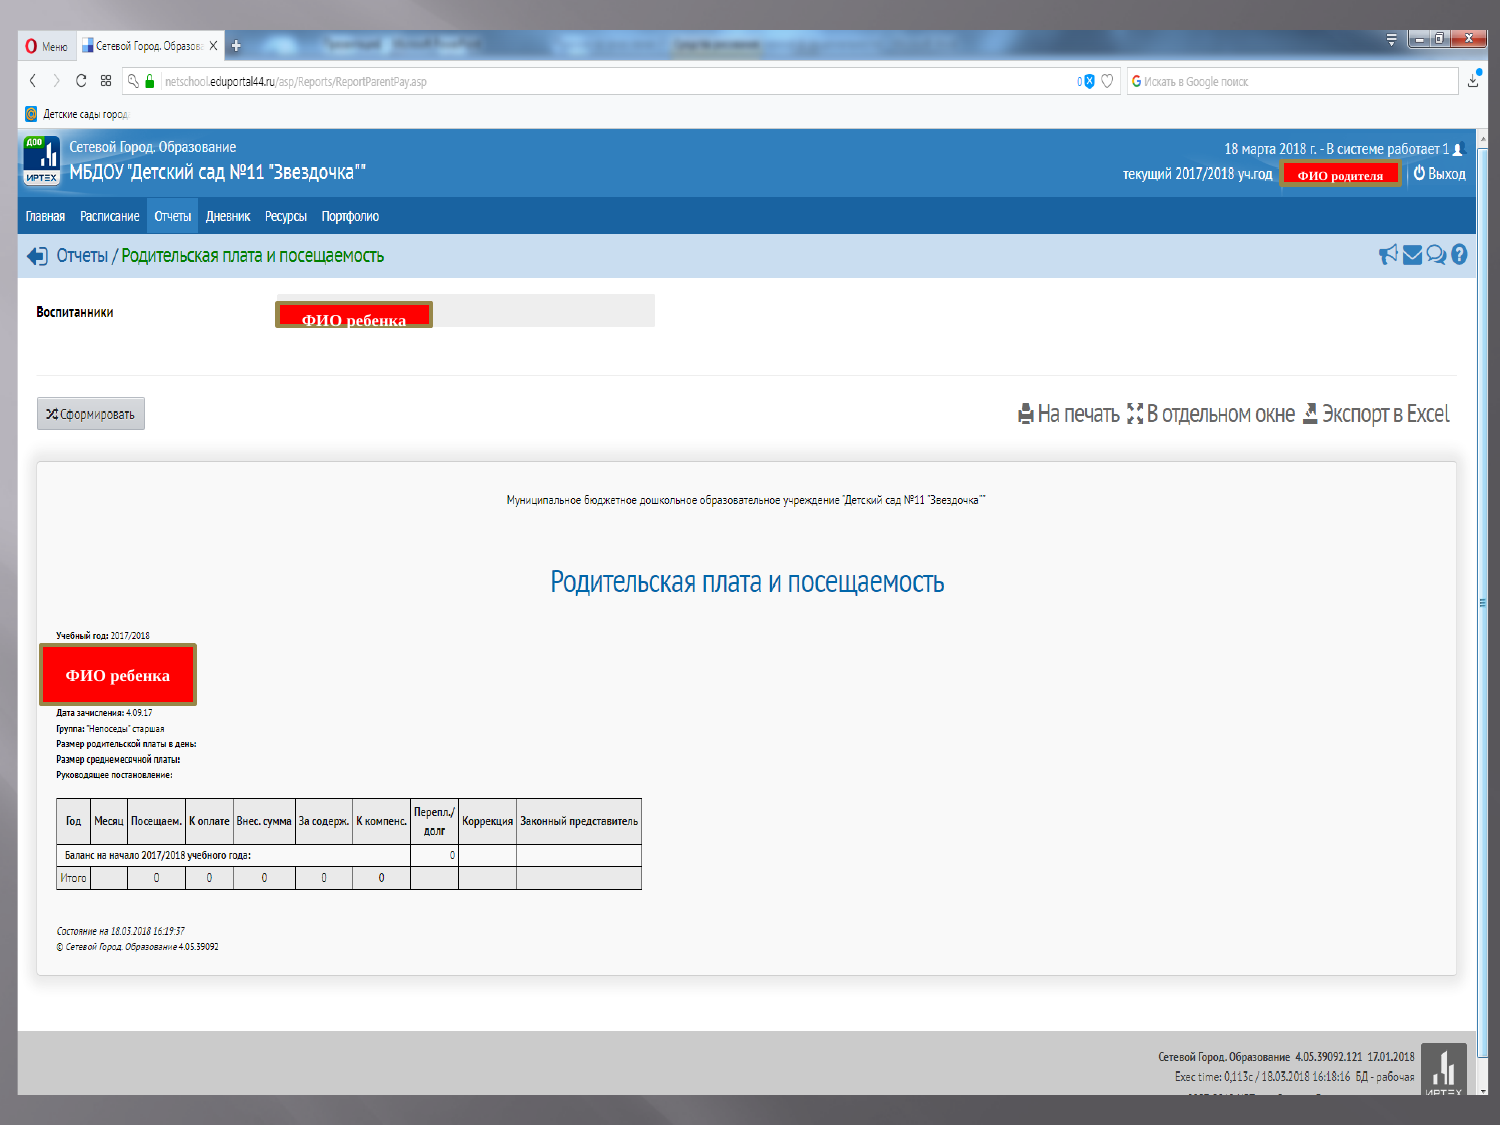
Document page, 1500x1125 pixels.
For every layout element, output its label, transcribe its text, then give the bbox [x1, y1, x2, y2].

text_box ФИО родителя [1282, 161, 1400, 185]
text_box ФИО ребенка [278, 303, 431, 326]
text_box ФИО ребенка [41, 645, 195, 704]
picture [17, 30, 1489, 1095]
